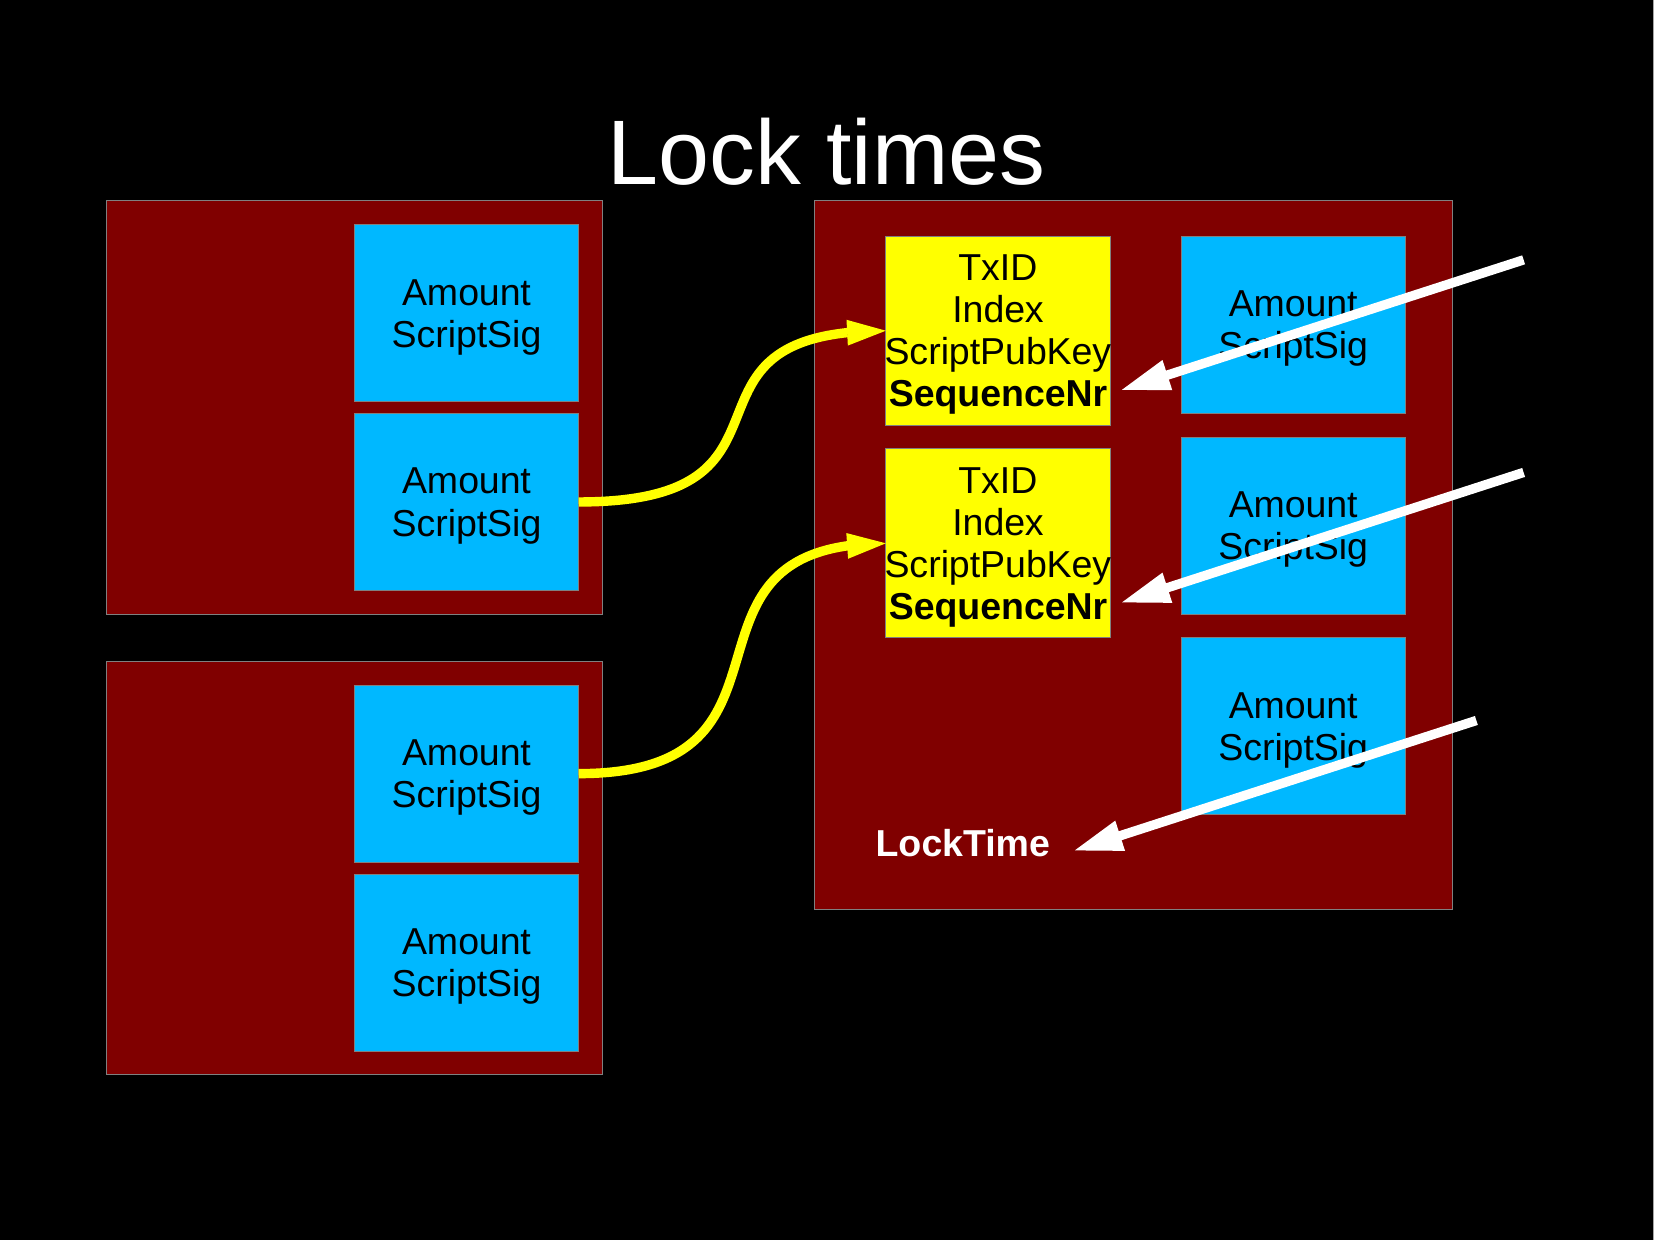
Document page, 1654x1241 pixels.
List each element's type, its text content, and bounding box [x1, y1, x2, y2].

text_box Amount ScriptSig [1181, 516, 1406, 615]
text_box Amount ScriptSig [1181, 236, 1406, 365]
text_box Amount ScriptSig [354, 874, 579, 1052]
text_box LockTime [838, 814, 1087, 872]
text_box TxID Index ScriptPubKey SequenceNr [885, 236, 1111, 426]
text_box [106, 200, 603, 615]
text_box [814, 200, 1453, 910]
text_box Amount ScriptSig [354, 413, 579, 591]
text_box Amount ScriptSig [354, 224, 579, 402]
title Lock times [82, 49, 1571, 257]
text_box [106, 661, 603, 1075]
text_box Amount ScriptSig [1181, 637, 1406, 810]
text_box Amount ScriptSig [1181, 304, 1406, 414]
text_box Amount ScriptSig [354, 685, 579, 863]
text_box Amount ScriptSig [1181, 437, 1406, 578]
text_box TxID Index ScriptPubKey SequenceNr [885, 448, 1111, 638]
text_box Amount ScriptSig [1203, 749, 1406, 815]
